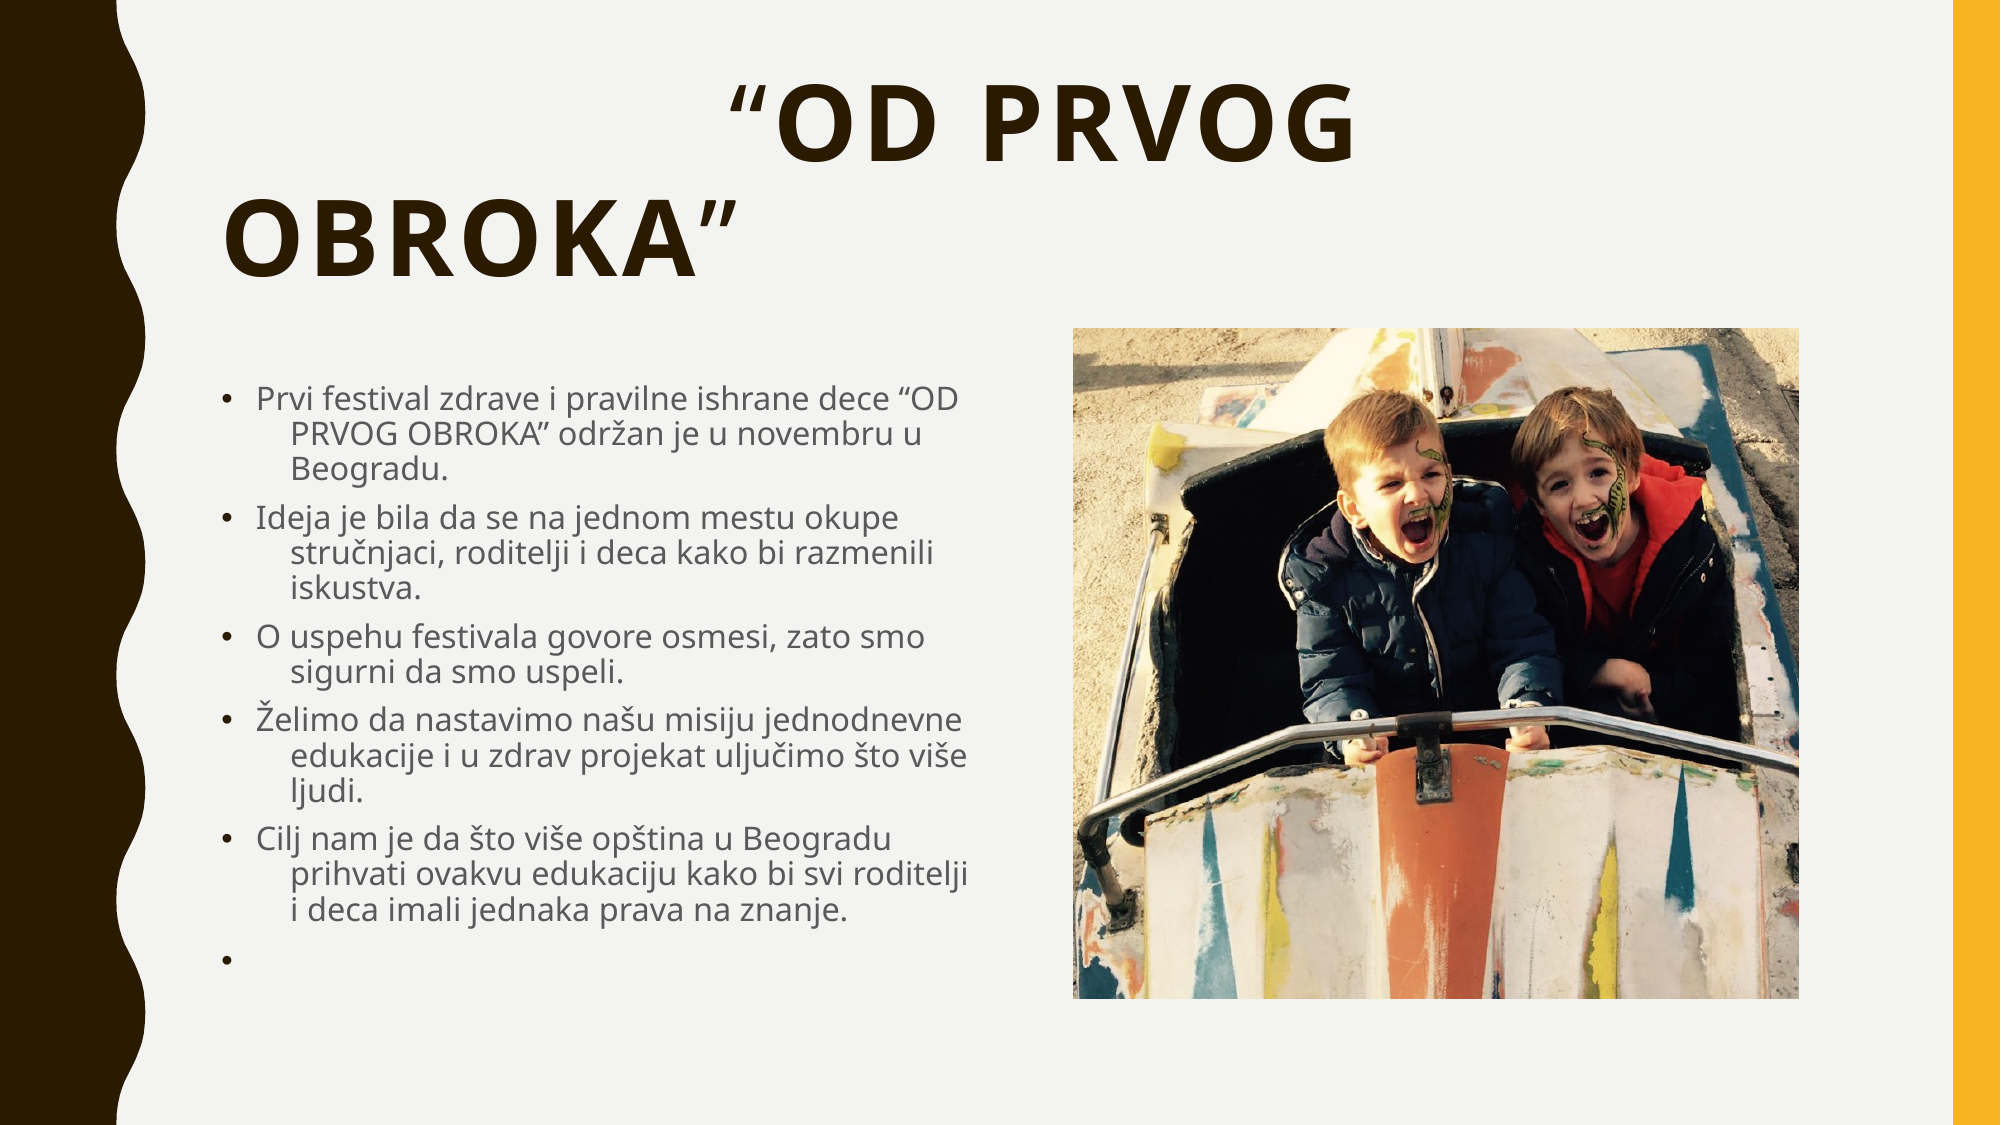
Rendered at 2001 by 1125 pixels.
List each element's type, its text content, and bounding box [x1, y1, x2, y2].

title “OD PRVOG OBROKA” [205, 62, 1876, 308]
list Prvi festival zdrave i pravilne ishrane dece “OD PRVOG OBROKA” održan je u novembru u Beogradu. Ideja je bila da se na jednom mestu okupe stručnjaci, roditelji i deca kako bi razmenili iskustva. O uspehu festivala govore osmesi, zato smo sigurni da smo uspeli. Želimo da nastavimo našu misiju jednodnevne edukacije i u zdrav projekat uljučimo što više ljudi. Cilj nam je da što više opština u Beogradu prihvati ovakvu edukaciju kako bi svi roditelji i deca imali jednaka prava na znanje. [206, 375, 994, 969]
picture [1073, 328, 1799, 999]
